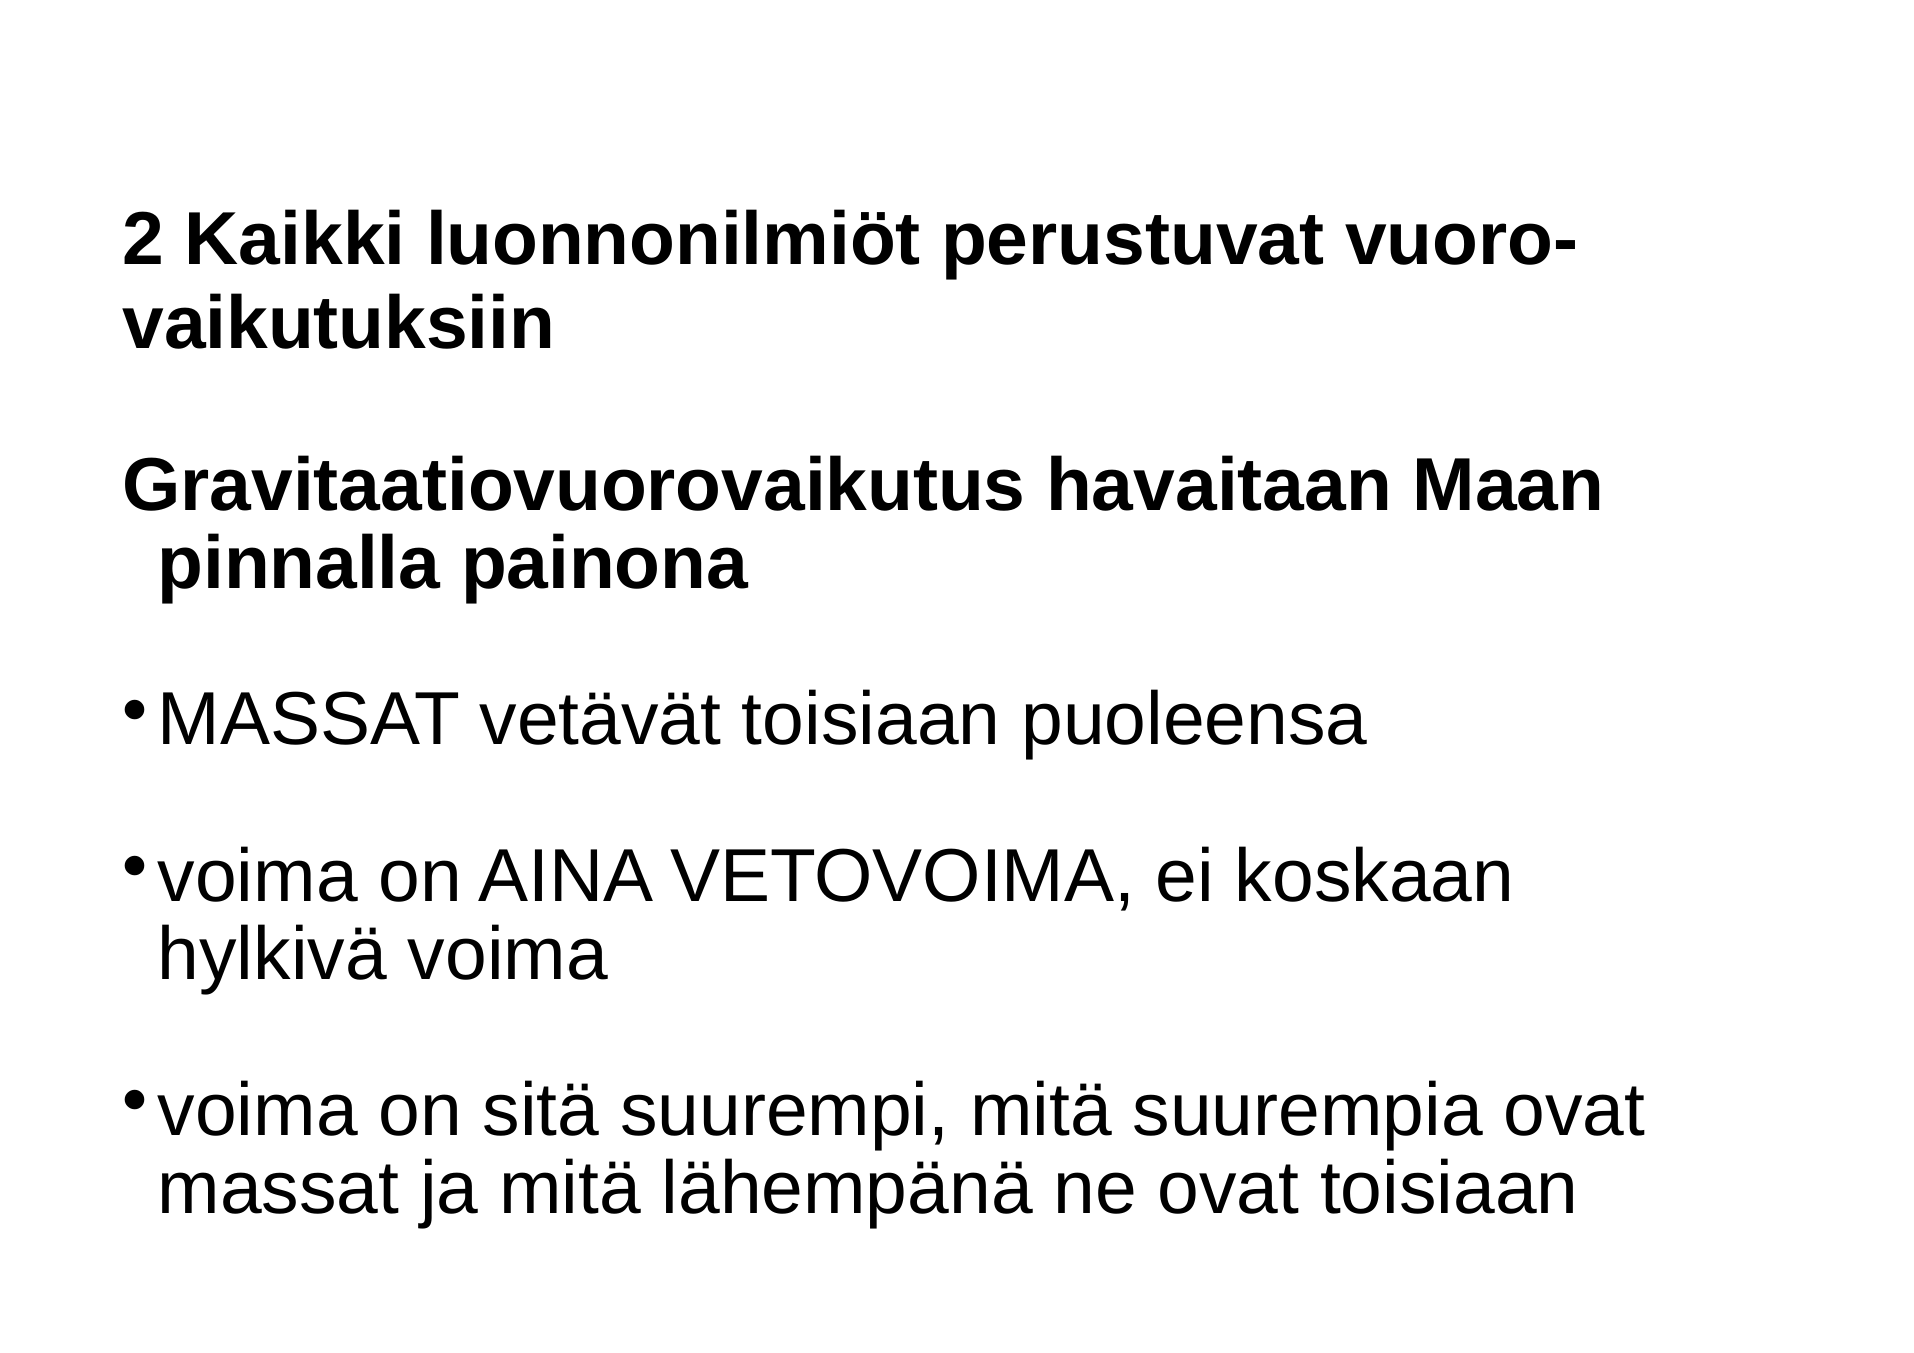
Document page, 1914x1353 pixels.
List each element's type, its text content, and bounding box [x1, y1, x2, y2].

text_box 2 Kaikki luonnonilmiöt perustuvat vuoro-vaikutuksiin Gravitaatiovuorovaikutus havaitaan Maan pinnalla painona MASSAT vetävät toisiaan puoleensa voima on AINA VETOVOIMA, ei koskaan hylkivä voima voima on sitä suurempi, mitä suurempia ovat massat ja mitä lähempänä ne ovat toisiaan [107, 188, 1760, 1321]
